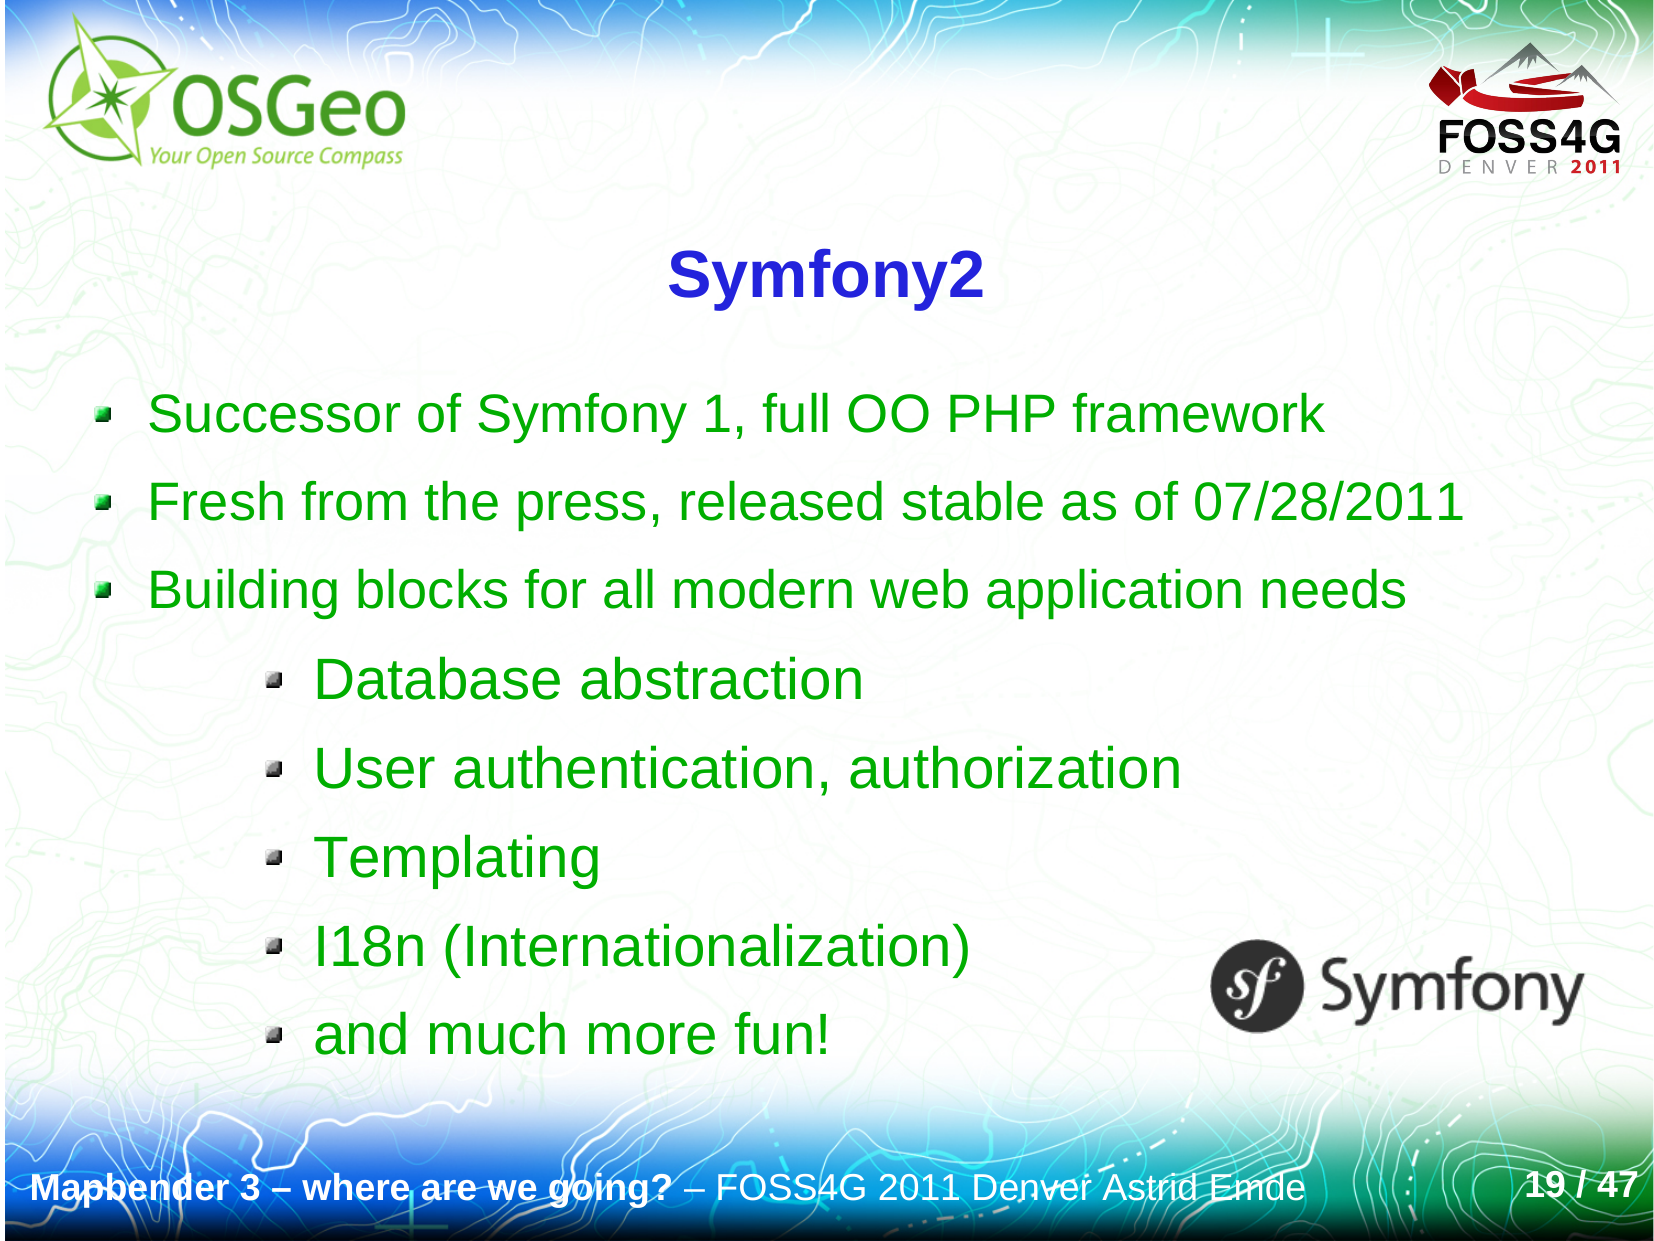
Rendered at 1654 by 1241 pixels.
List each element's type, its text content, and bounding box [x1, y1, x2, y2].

list Successor of Symfony 1, full OO PHP framework Fresh from the press, released stable as of 07/28/2011 Building blocks for all modern web application needs Database abstraction User authentication, authorization Templating I18n (Internationalization) and much more fun! [76, 383, 1565, 1188]
title Symfony2 [82, 208, 1571, 342]
picture [5, 0, 1654, 1241]
